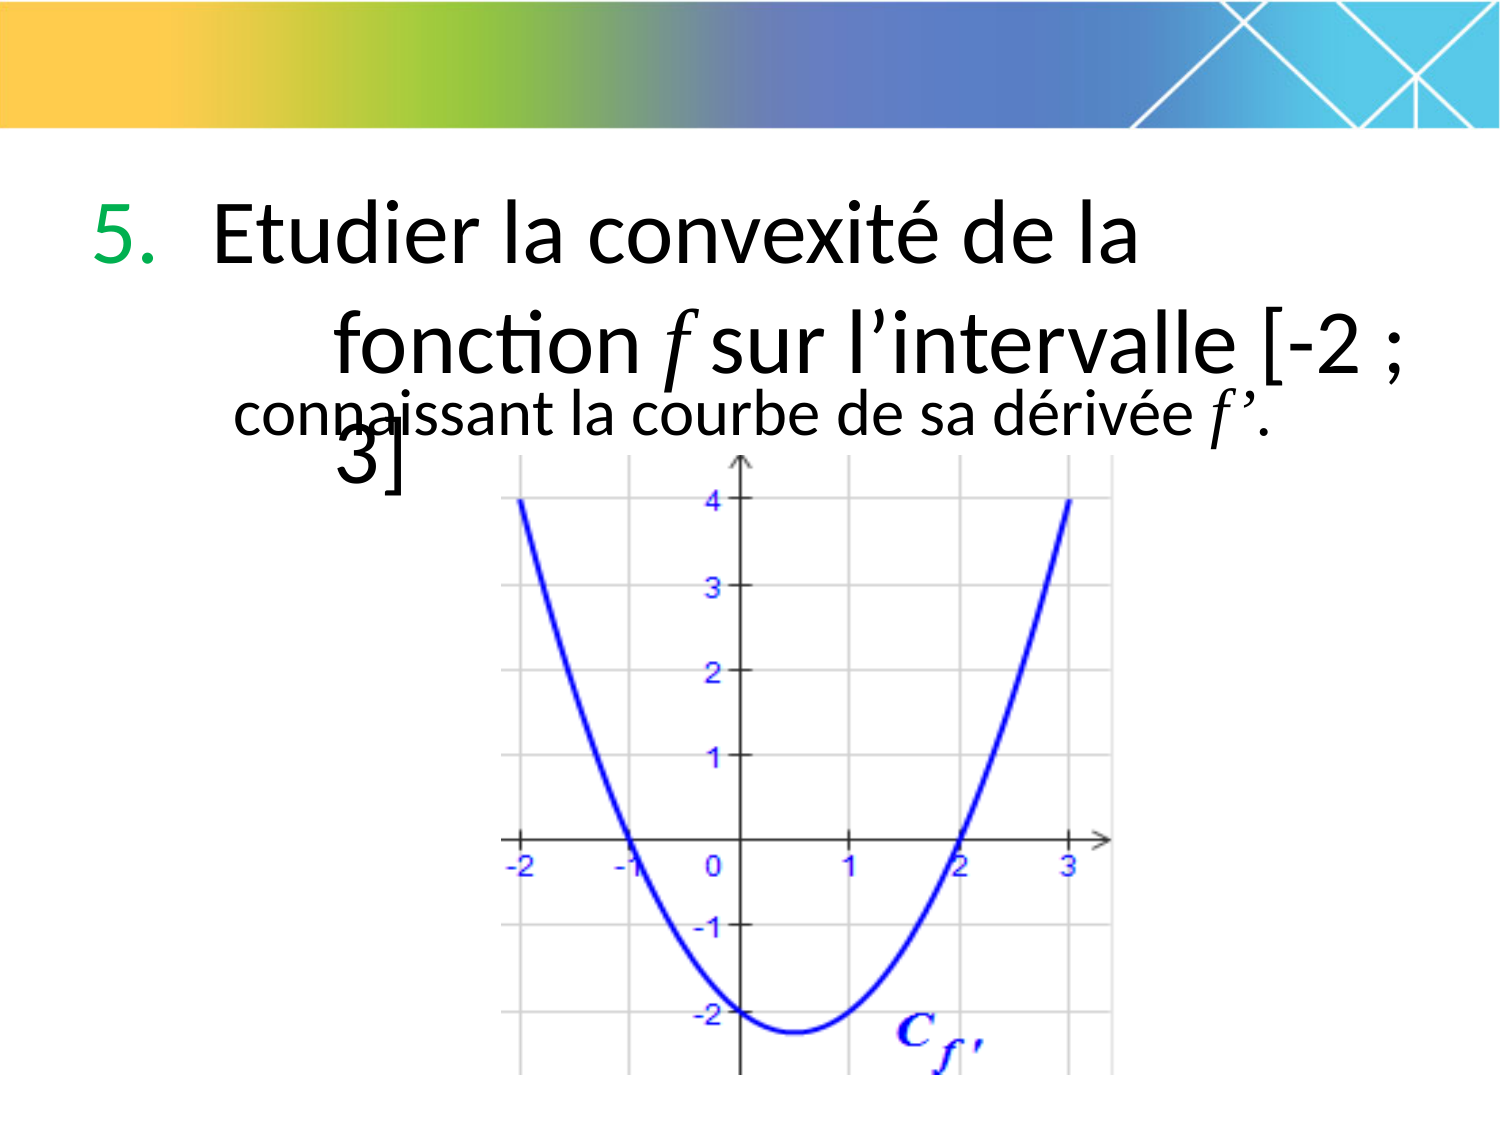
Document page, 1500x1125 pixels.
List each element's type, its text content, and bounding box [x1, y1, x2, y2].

picture [501, 455, 1117, 1075]
title Etudier la convexité de la fonction f sur l’intervalle [-2 ; 3] [75, 164, 1426, 362]
text_box connaissant la courbe de sa dérivée f’. [218, 361, 1294, 458]
